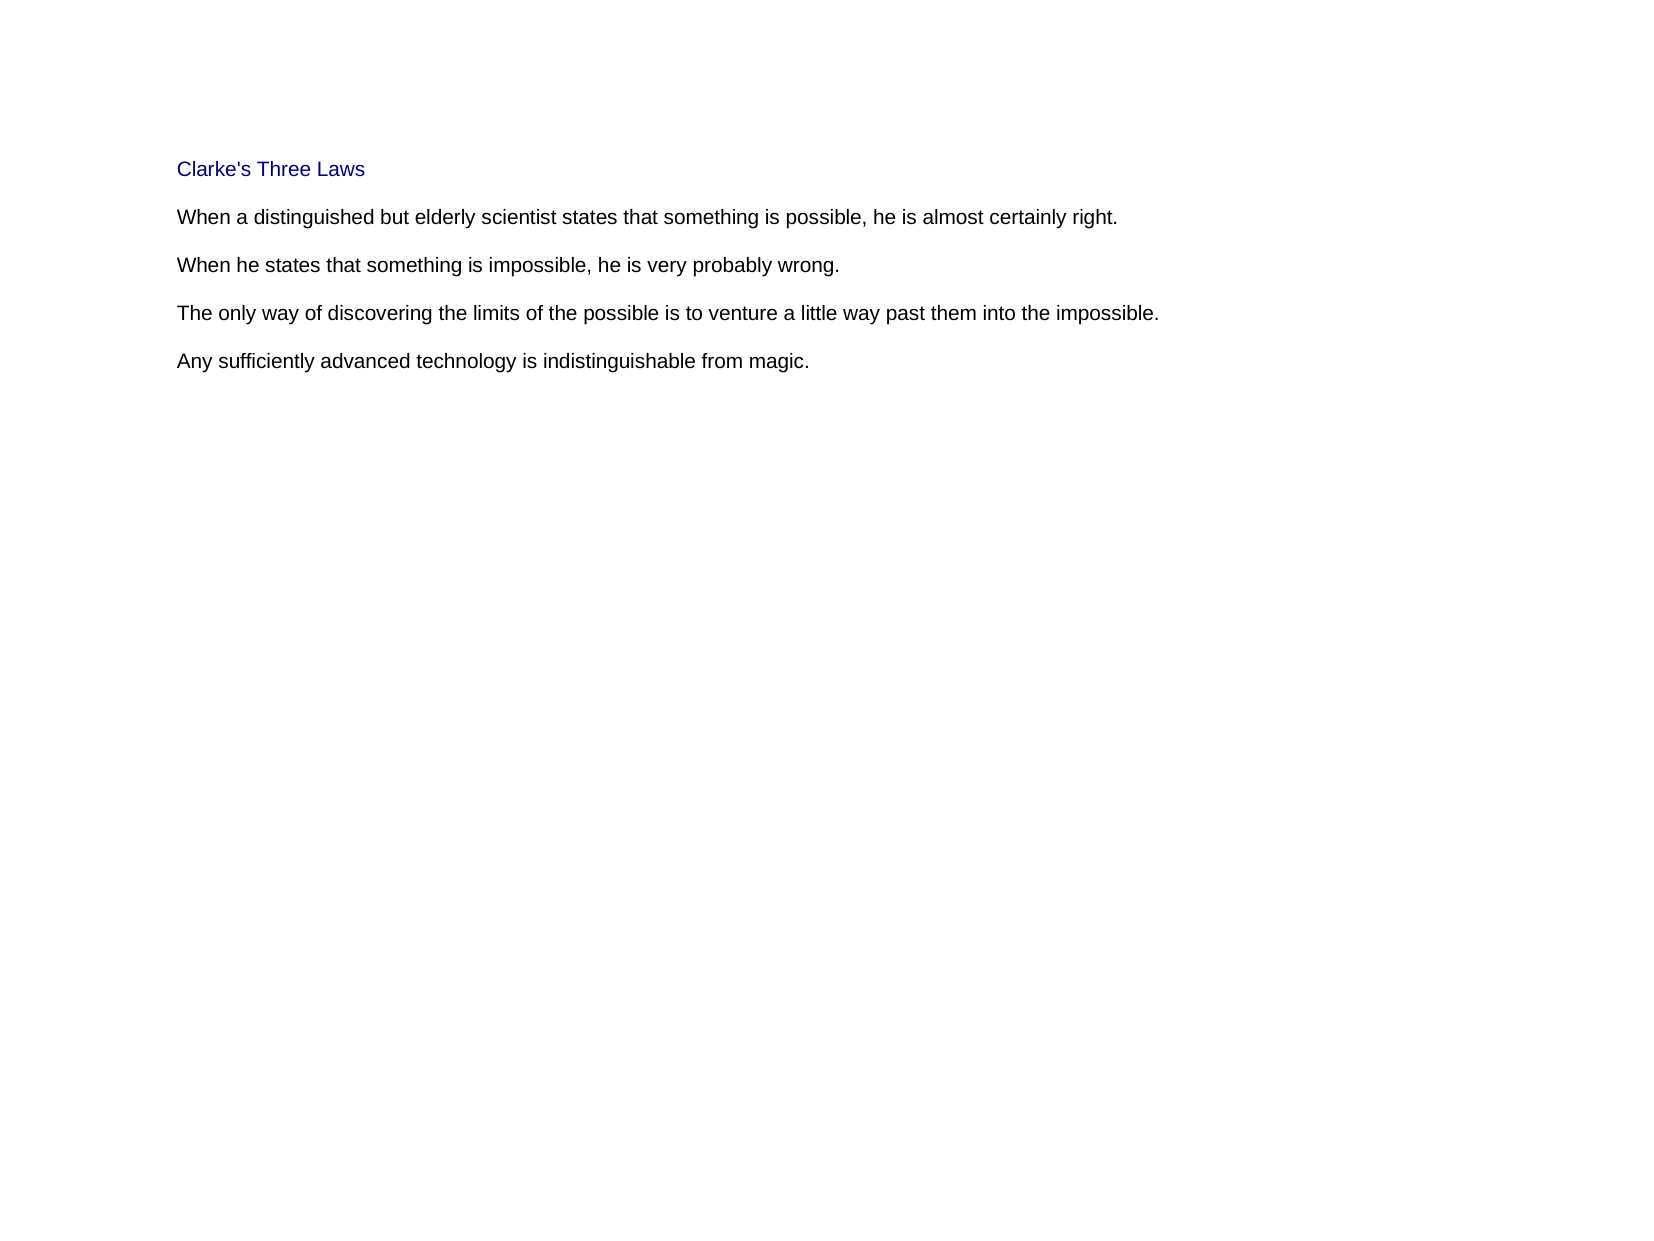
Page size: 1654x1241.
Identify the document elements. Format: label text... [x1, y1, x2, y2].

text_box Clarke's Three Laws When a distinguished but elderly scientist states that something is possible, he is almost certainly right. When he states that something is impossible, he is very probably wrong. The only way of discovering the limits of the possible is to venture a little way past them into the impossible. Any sufficiently advanced technology is indistinguishable from magic. [162, 150, 1388, 429]
